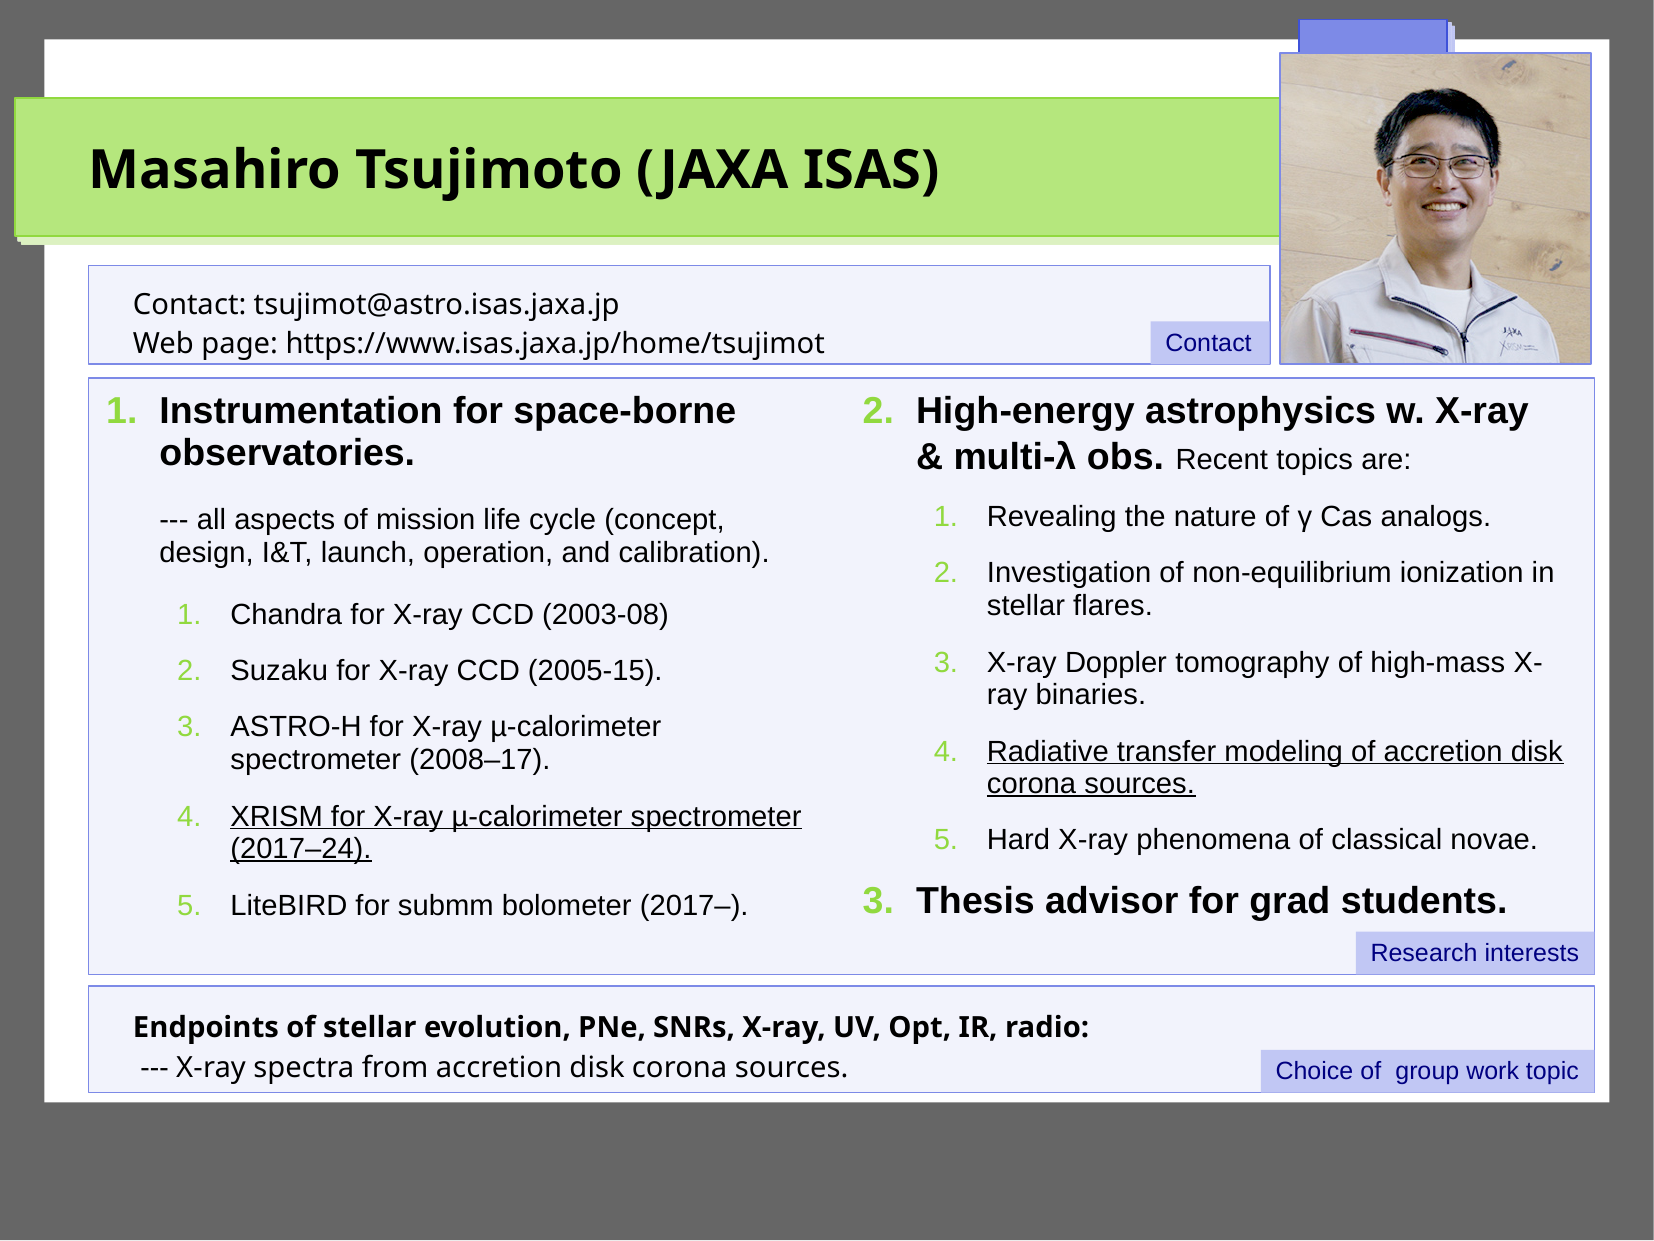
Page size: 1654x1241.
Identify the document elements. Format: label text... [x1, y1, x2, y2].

list High-energy astrophysics w. X-ray & multi-λ obs. Recent topics are: Revealing the nature of γ Cas analogs. Investigation of non-equilibrium ionization in stellar flares. X-ray Doppler tomography of high-mass X-ray binaries. Radiative transfer modeling of accretion disk corona sources. Hard X-ray phenomena of classical novae. Thesis advisor for grad students. [845, 389, 1566, 975]
text_box [88, 265, 1270, 365]
text_box Endpoints of stellar evolution, PNe, SNRs, X-ray, UV, Opt, IR, radio: --- X-ray spectra from accretion disk corona sources. [118, 999, 1270, 1089]
text_box [88, 377, 1595, 975]
text_box [88, 986, 1595, 1093]
text_box Contact: tsujimot@astro.isas.jaxa.jp Web page: https://www.isas.jaxa.jp/home/tsujimot [118, 275, 916, 365]
text_box Choice of group work topic [1260, 1049, 1595, 1093]
list Instrumentation for space-borne observatories. --- all aspects of mission life cycle (concept, design, I&T, launch, operation, and calibration). Chandra for X-ray CCD (2003-08) Suzaku for X-ray CCD (2005-15). ASTRO-H for X-ray µ-calorimeter spectrometer (2008–17). XRISM for X-ray µ-calorimeter spectrometer (2017–24). LiteBIRD for submm bolometer (2017–). [88, 389, 809, 975]
title Masahiro Tsujimoto (JAXA ISAS) [88, 98, 1270, 237]
text_box Contact [1150, 321, 1270, 365]
text_box Research interests [1566, 931, 1595, 975]
picture [1281, 54, 1591, 364]
